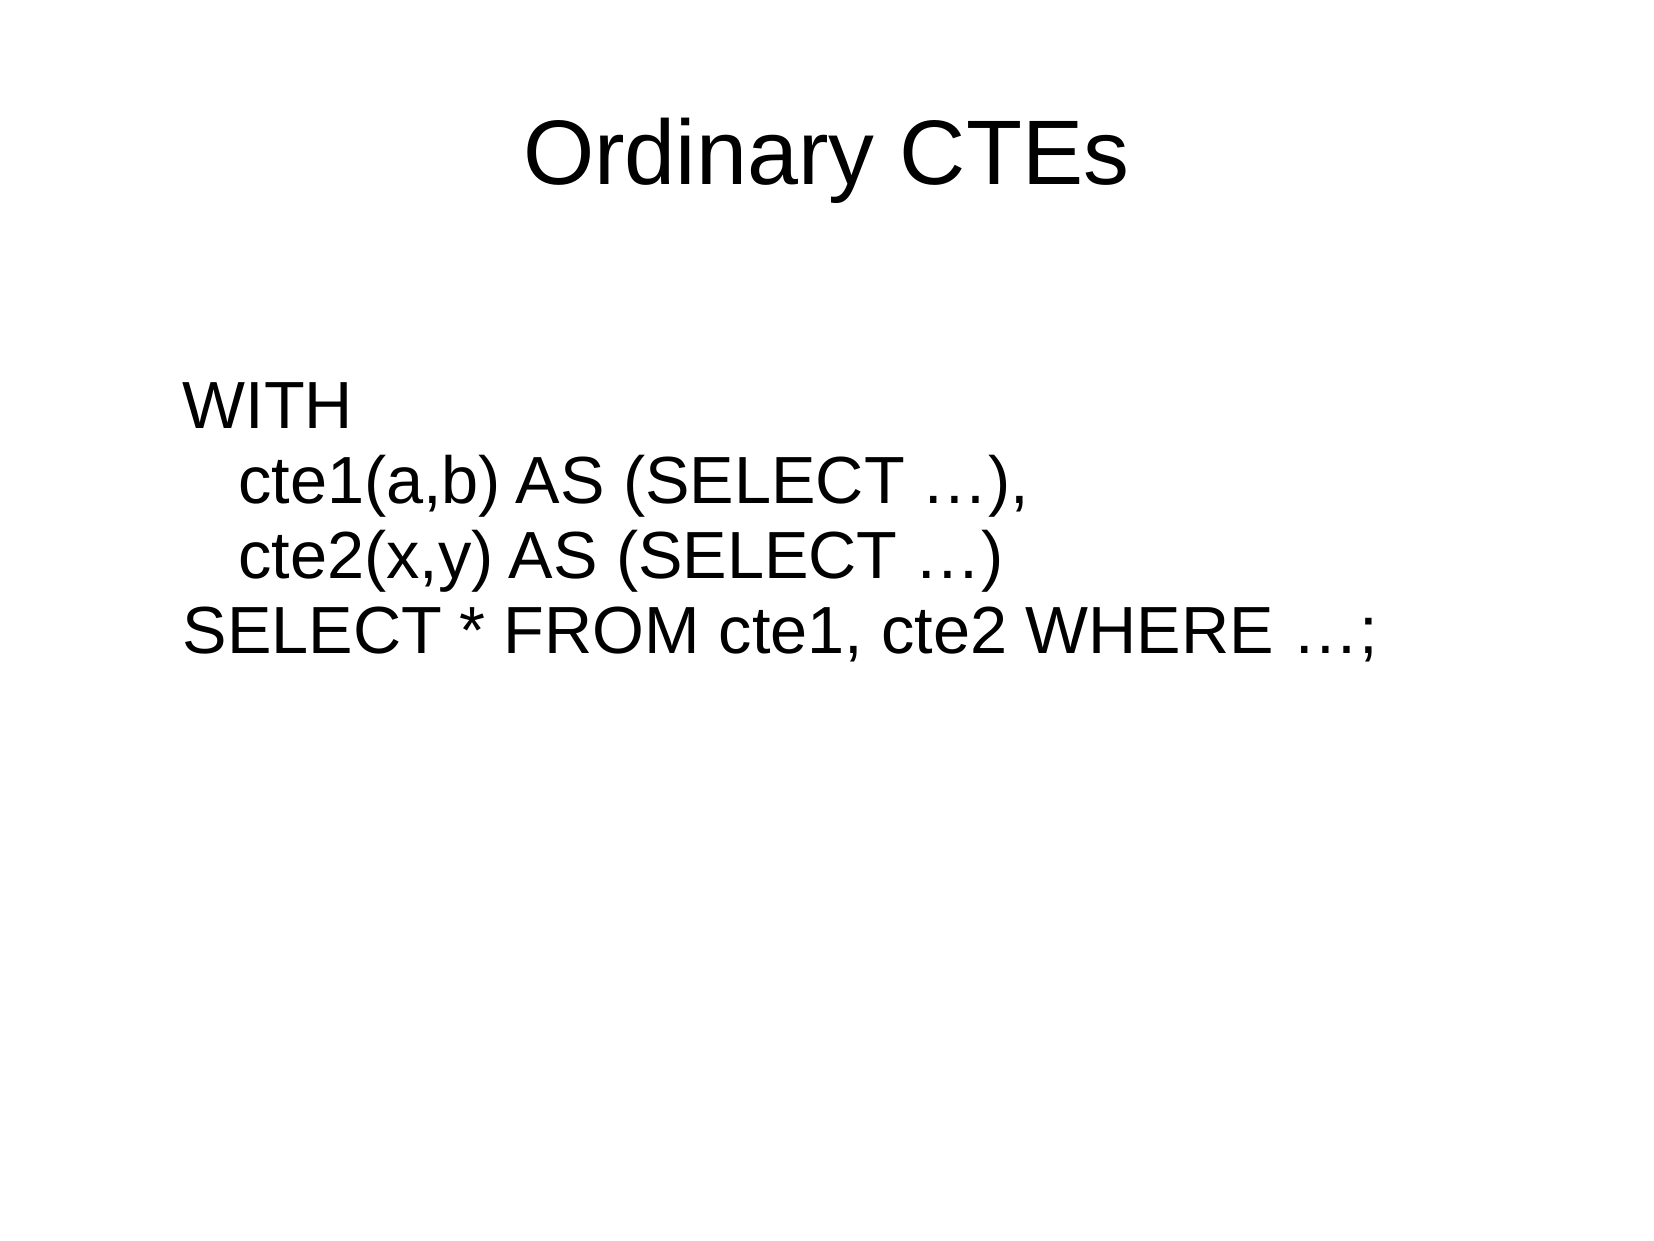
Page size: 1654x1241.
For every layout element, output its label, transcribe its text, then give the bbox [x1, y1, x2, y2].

text_box WITH cte1(a,b) AS (SELECT …), cte2(x,y) AS (SELECT …) SELECT * FROM cte1, cte2 WHERE …; [168, 361, 1396, 676]
title Ordinary CTEs [82, 49, 1571, 257]
